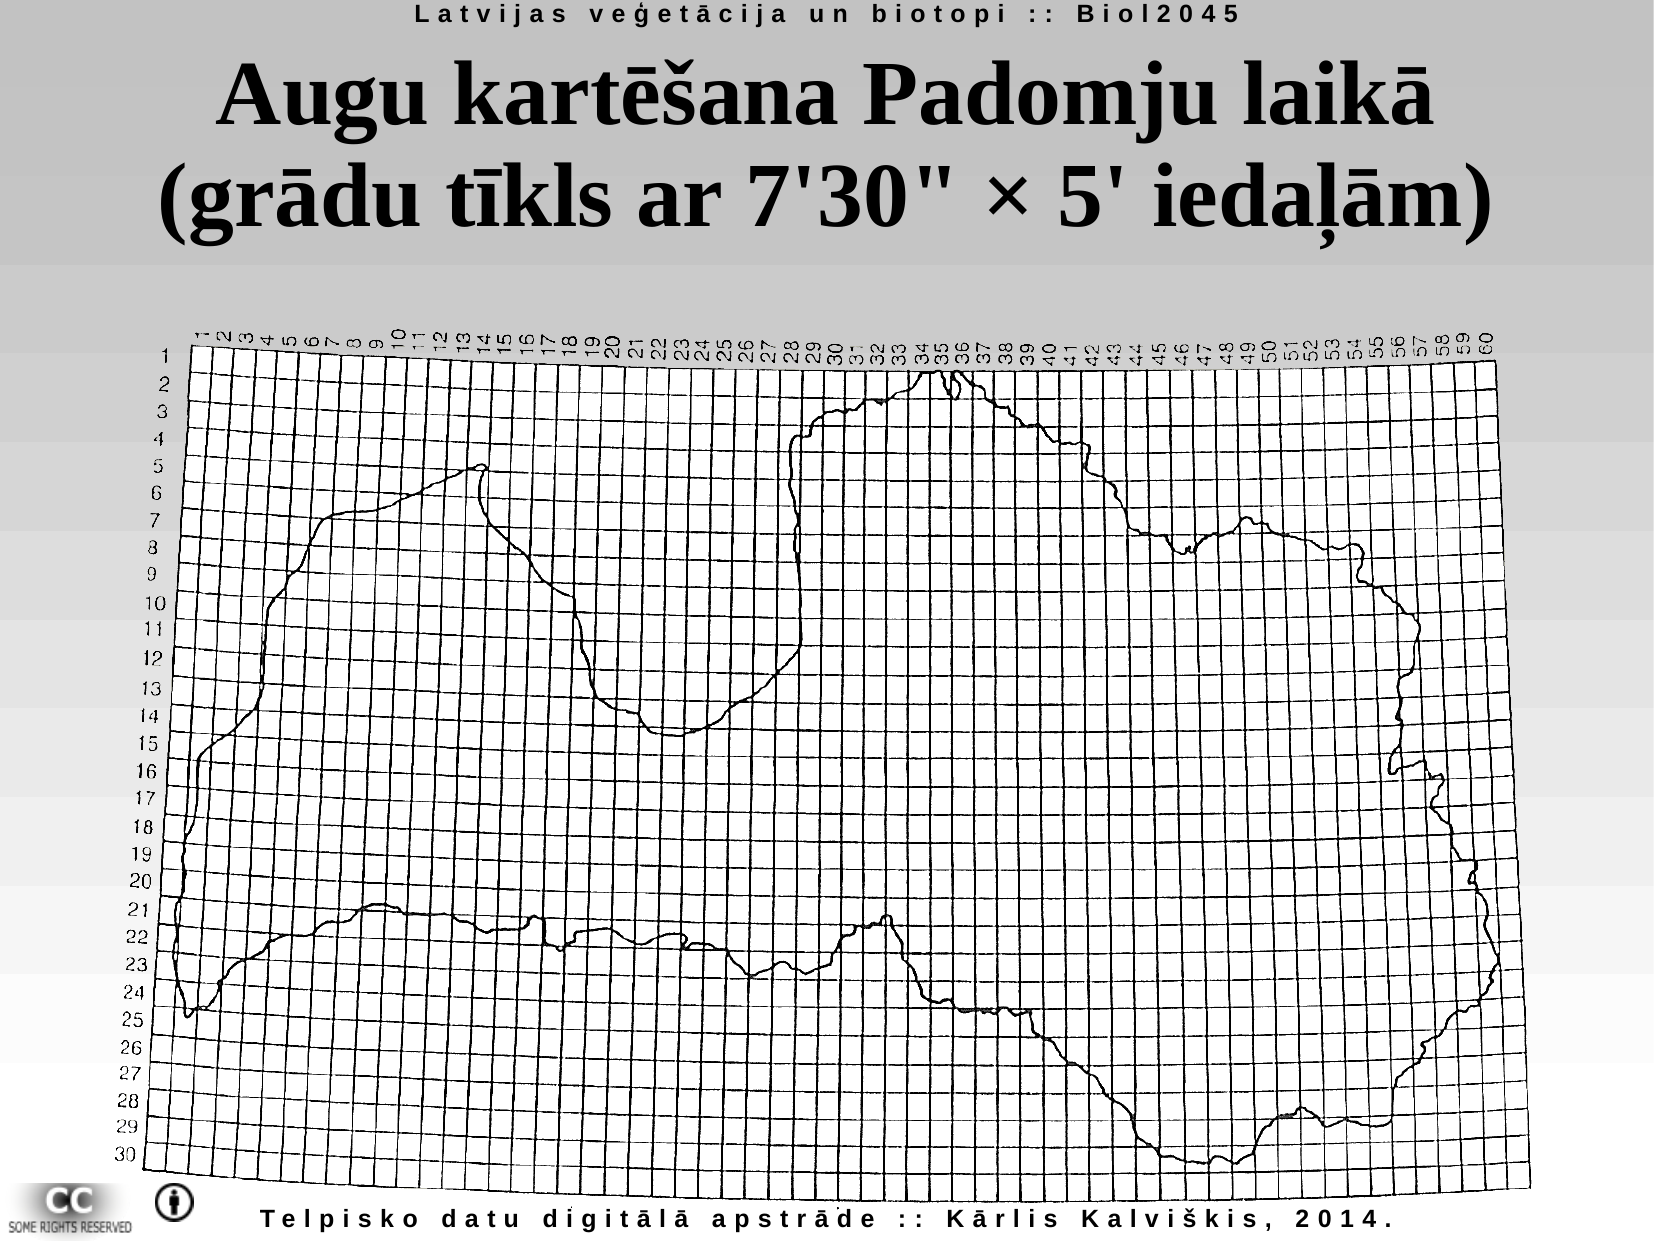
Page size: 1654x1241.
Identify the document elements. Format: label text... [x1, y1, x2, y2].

picture [0, 287, 1654, 1241]
title Augu kartēšana Padomju laikā (grādu tīkls ar 7'30" × 5' iedaļām) [0, 1, 1654, 287]
